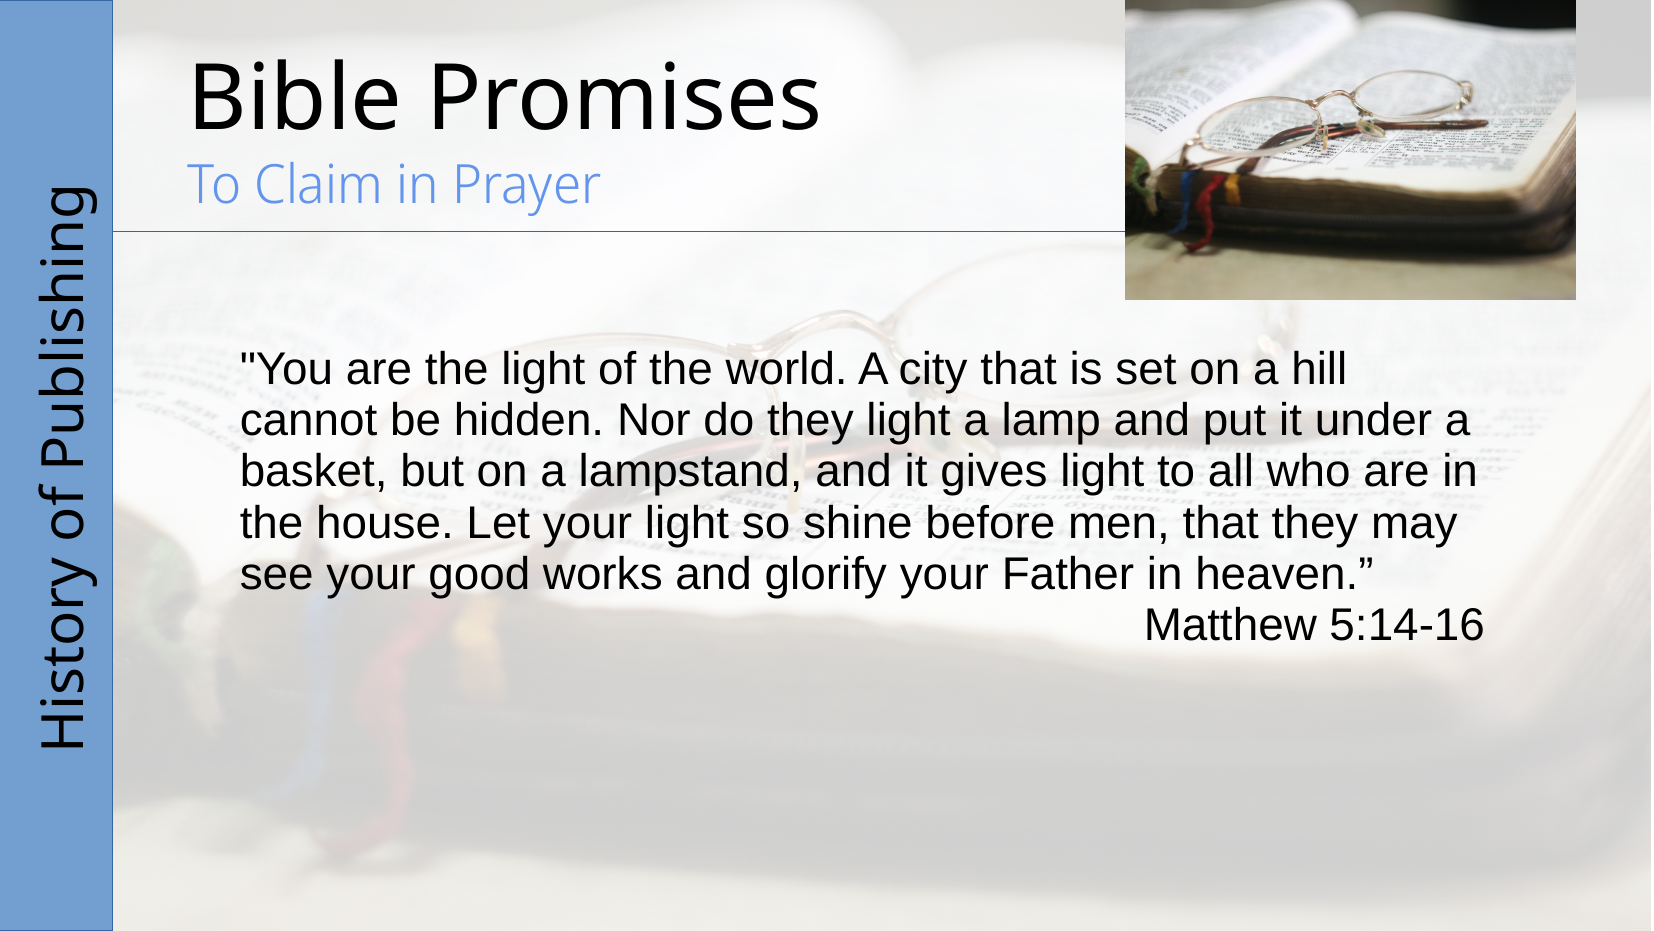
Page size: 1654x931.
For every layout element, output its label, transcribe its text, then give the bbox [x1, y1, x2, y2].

text_box "You are the light of the world. A city that is set on a hill cannot be hidden. Nor do they light a lamp and put it under a basket, but on a lampstand, and it gives light to all who are in the house. Let your light so shine before men, that they may see your good works and glorify your Father in heaven.” Matthew 5:14-16 [225, 335, 1501, 658]
text_box History of Publishing [13, 37, 105, 901]
title To Claim in Prayer [187, 125, 1125, 231]
picture [113, 0, 1651, 931]
title Bible Promises [187, 33, 1125, 125]
text_box [0, 0, 113, 931]
title To Claim in Prayer [187, 232, 1125, 239]
